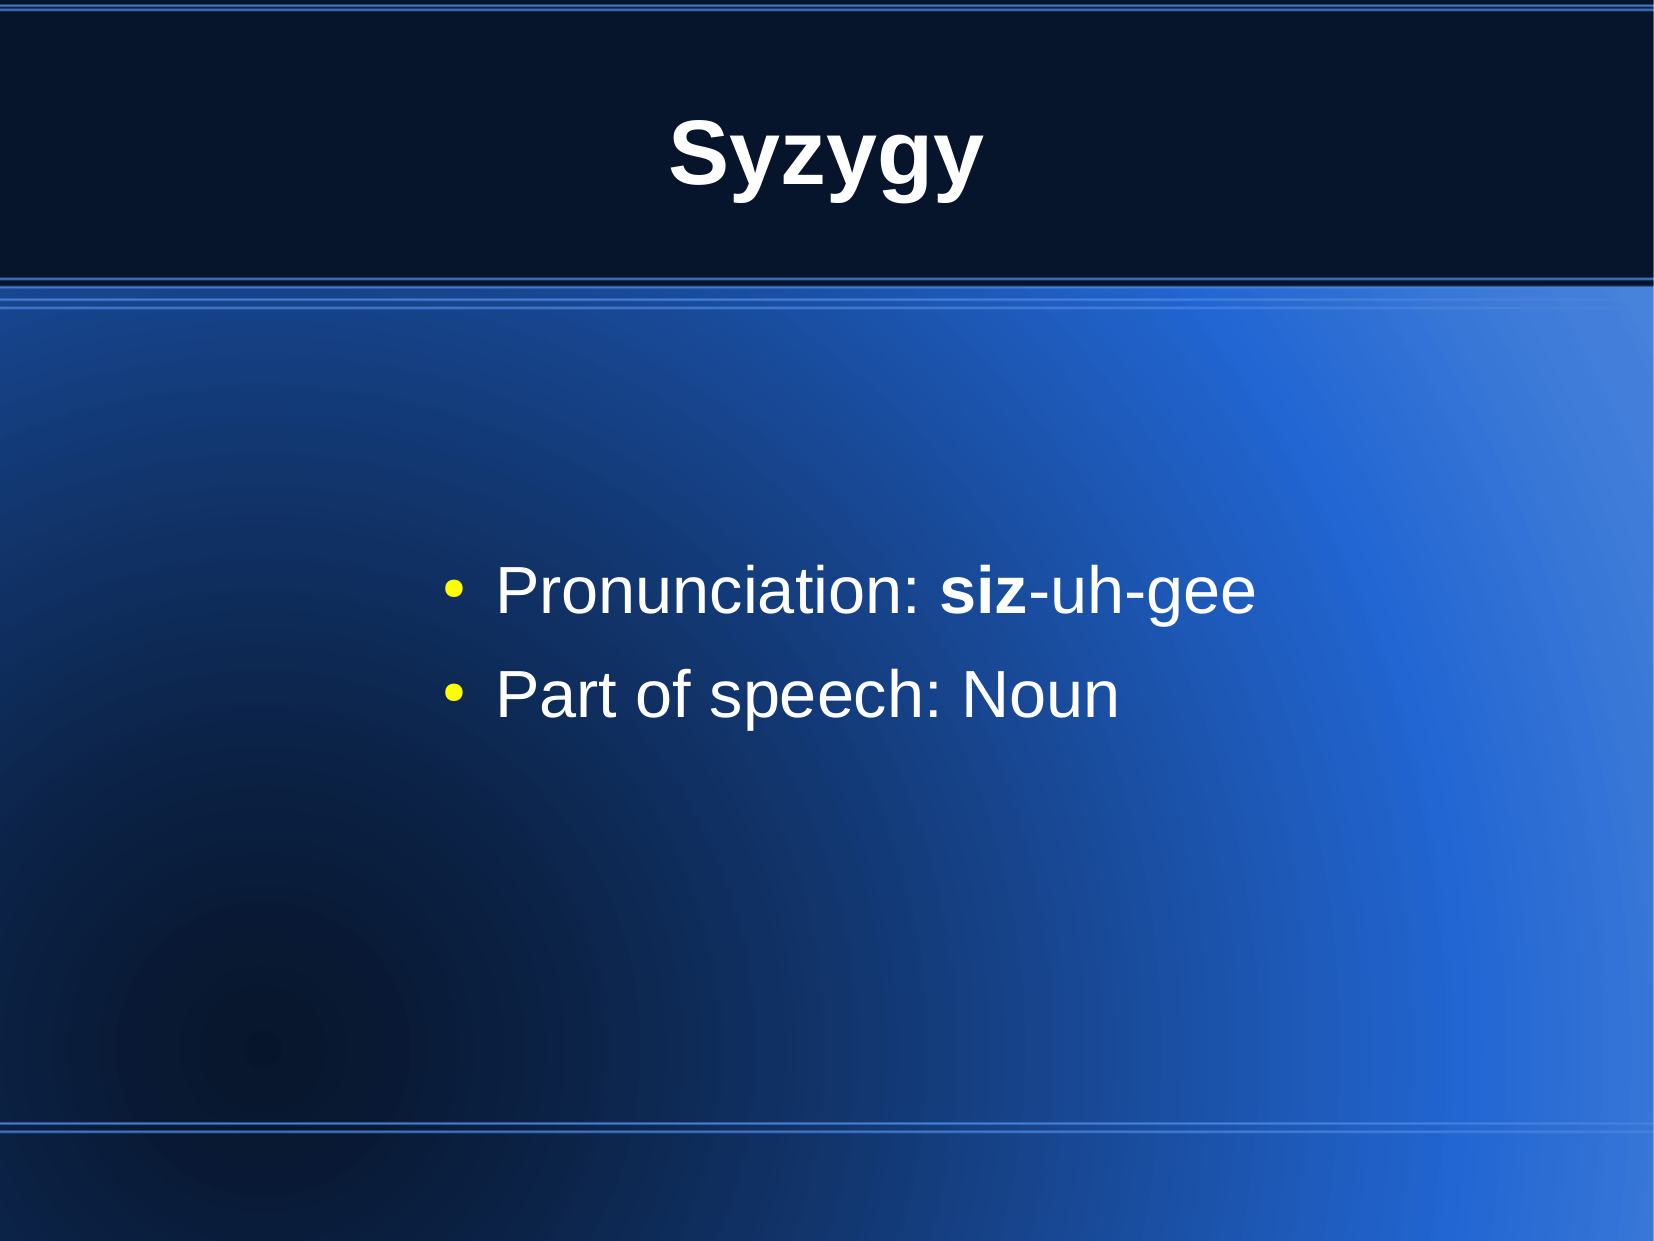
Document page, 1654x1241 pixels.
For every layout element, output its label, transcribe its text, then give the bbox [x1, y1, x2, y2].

list Pronunciation: siz-uh-gee Part of speech: Noun [424, 552, 1654, 1241]
picture [0, 0, 1654, 1241]
title Syzygy [82, 56, 1571, 250]
